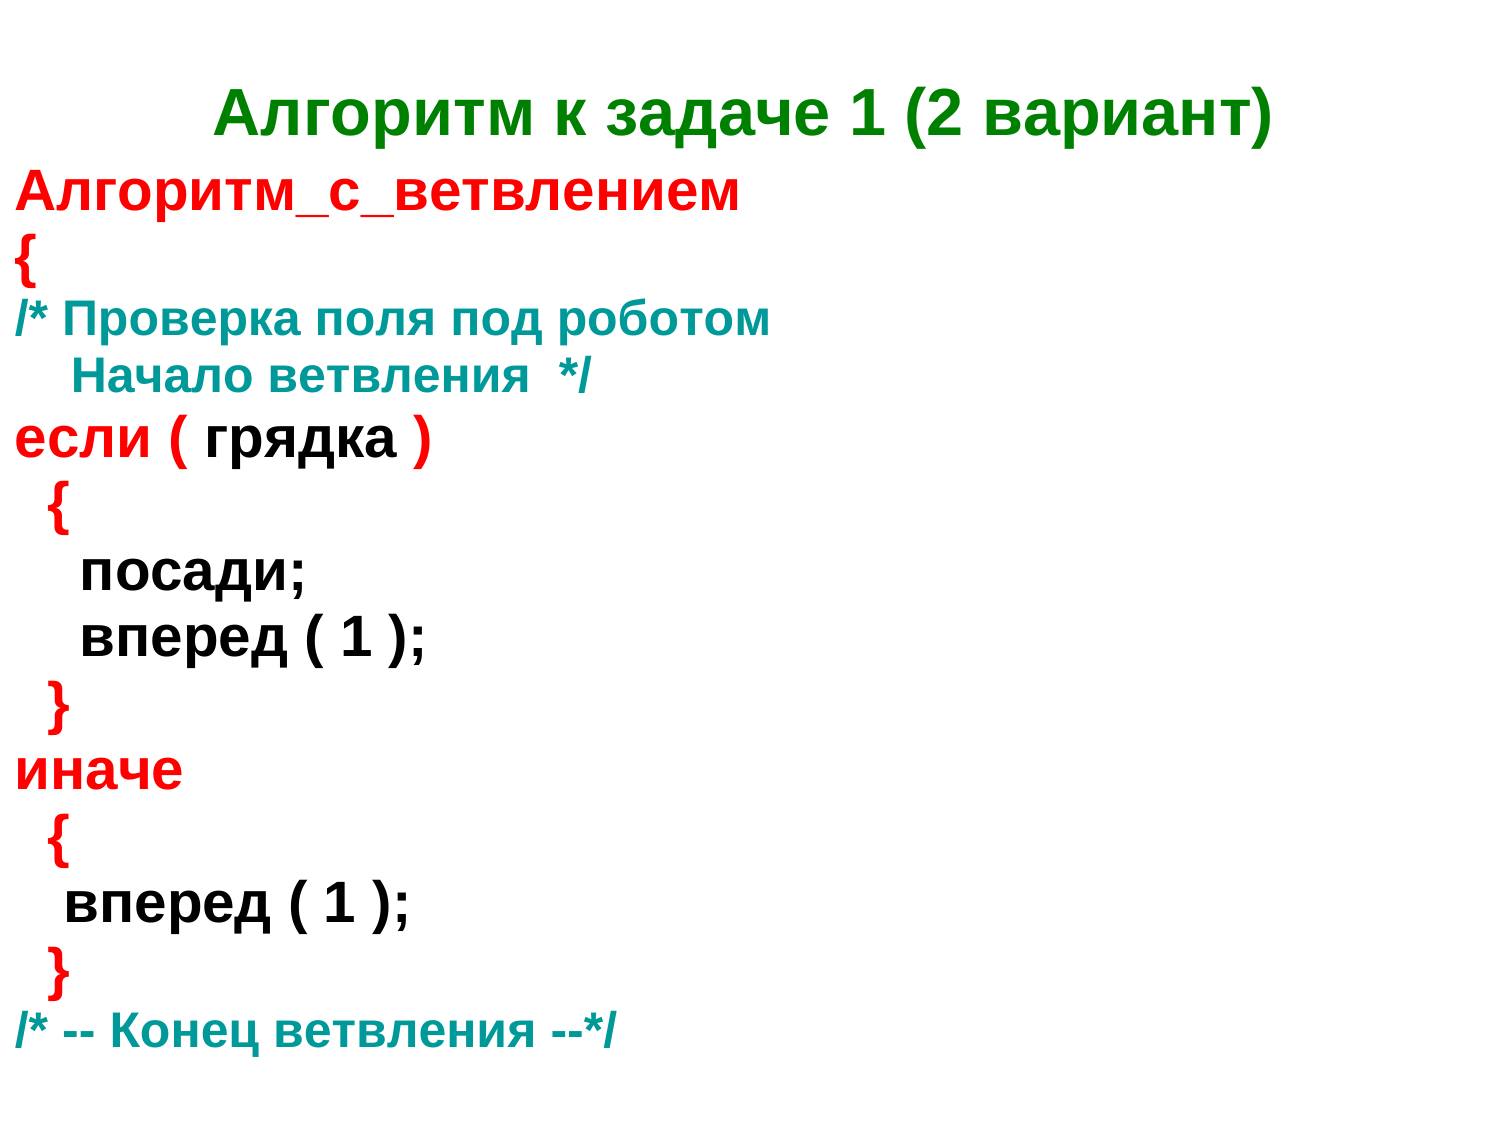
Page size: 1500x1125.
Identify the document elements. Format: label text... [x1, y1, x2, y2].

title Алгоритм к задаче 1 (2 вариант) [41, 54, 1447, 160]
list Алгоритм_с_ветвлением { /* Проверка поля под роботом Начало ветвления */ если ( грядка ) { посади; вперед ( 1 ); } иначе { вперед ( 1 ); } /* -- Конец ветвления --*/ [0, 160, 1471, 1094]
